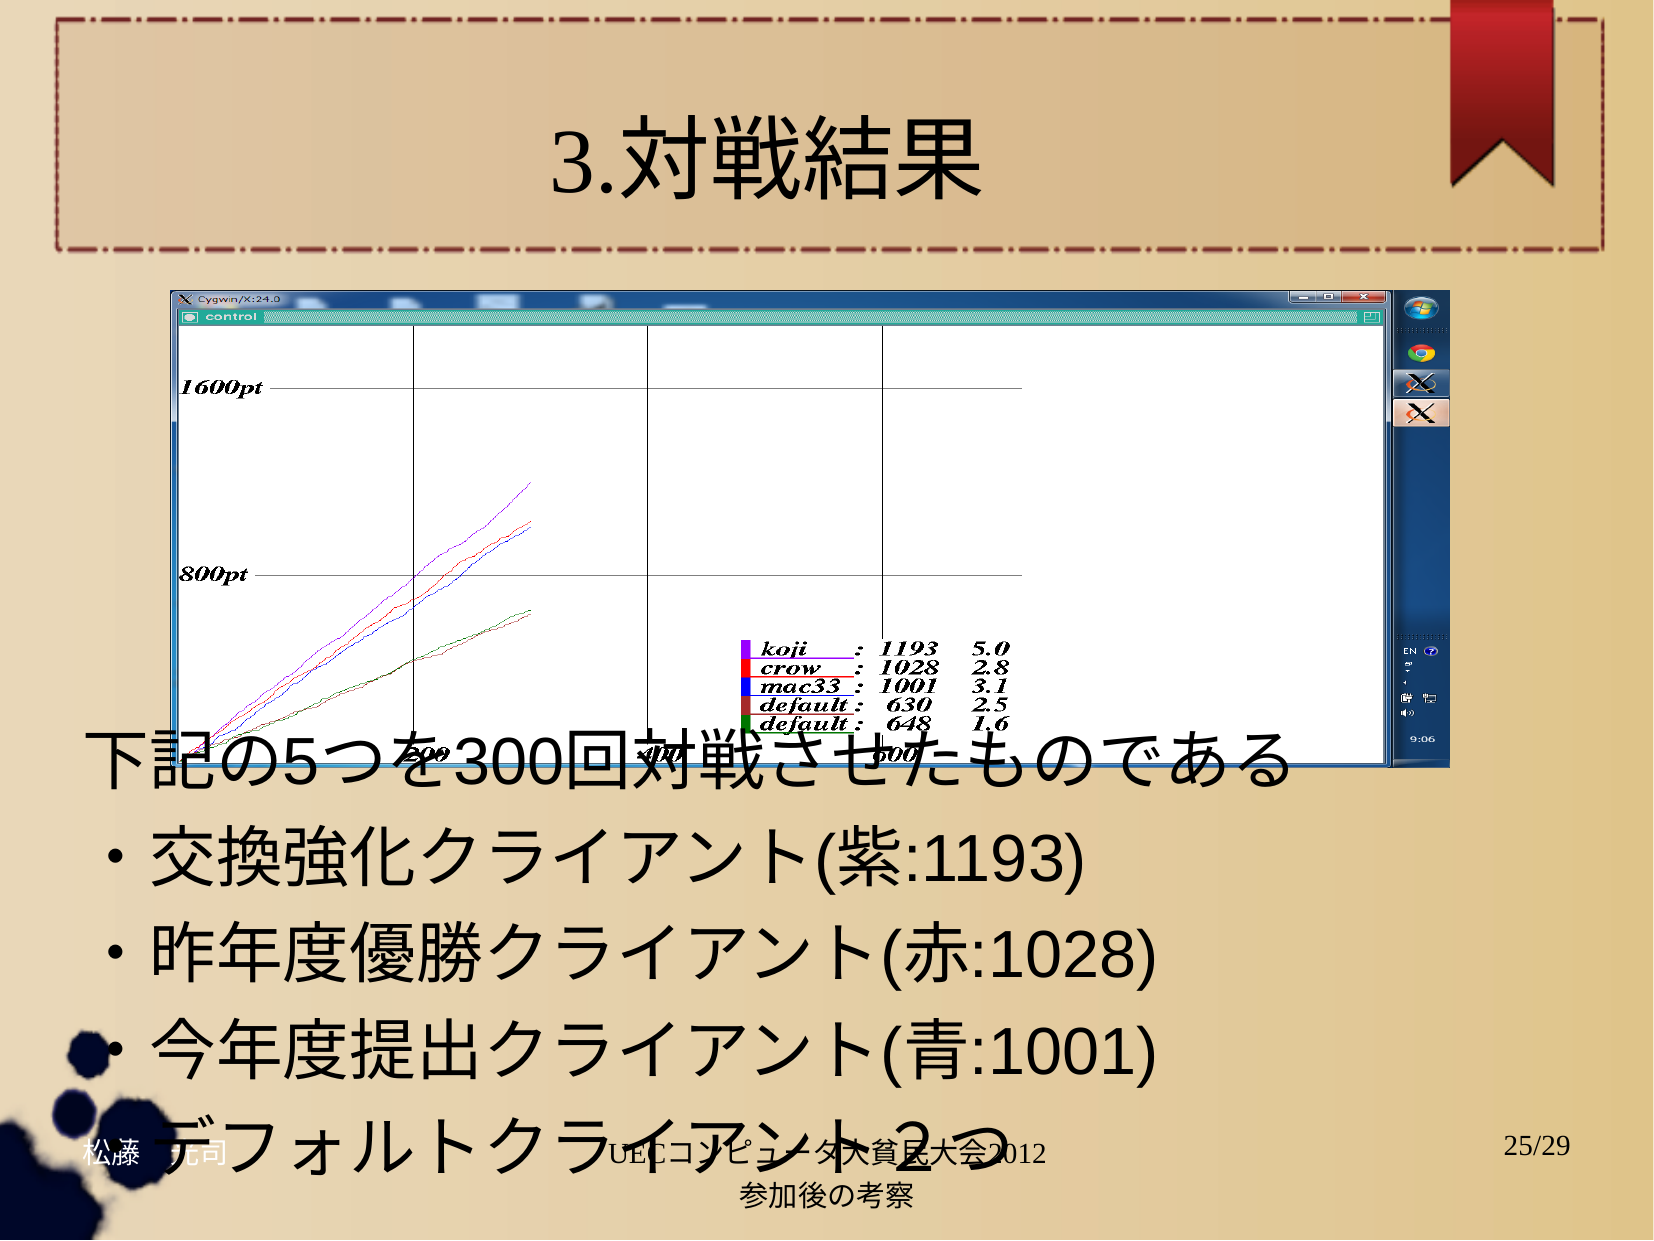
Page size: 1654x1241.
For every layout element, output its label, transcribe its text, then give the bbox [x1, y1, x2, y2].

picture [0, 0, 1654, 1240]
subtitle 下記の5つを300回対戦させたものである ・交換強化クライアント(紫:1193) ・昨年度優勝クライアント(赤:1028) ・今年度提出クライアント(青:1001) ・デフォルトクライアント２つ [82, 133, 1538, 1166]
title 3.対戦結果 [82, 49, 1453, 133]
